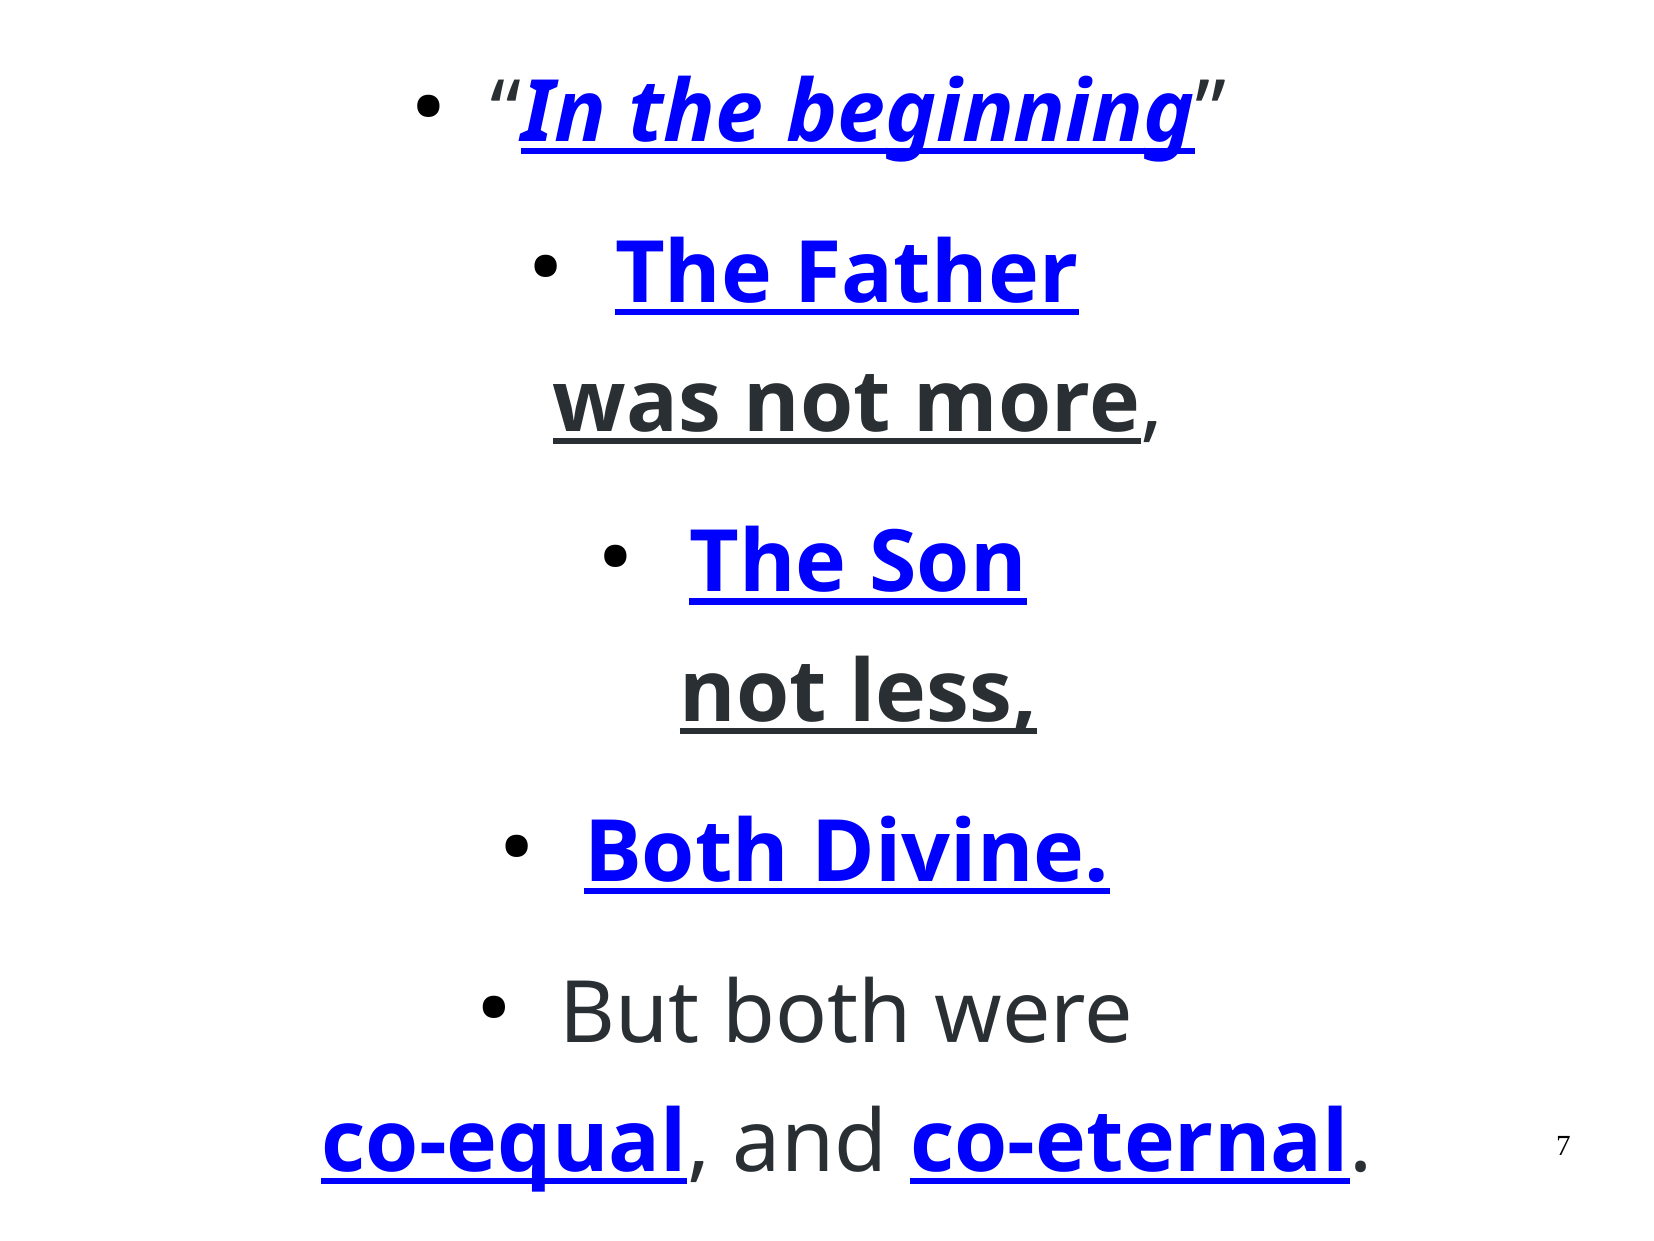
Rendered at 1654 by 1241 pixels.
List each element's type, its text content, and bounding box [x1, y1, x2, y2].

list “In the beginning” The Father was not more, The Son not less, Both Divine. But both were co-equal, and co-eternal. [37, 37, 1613, 1201]
